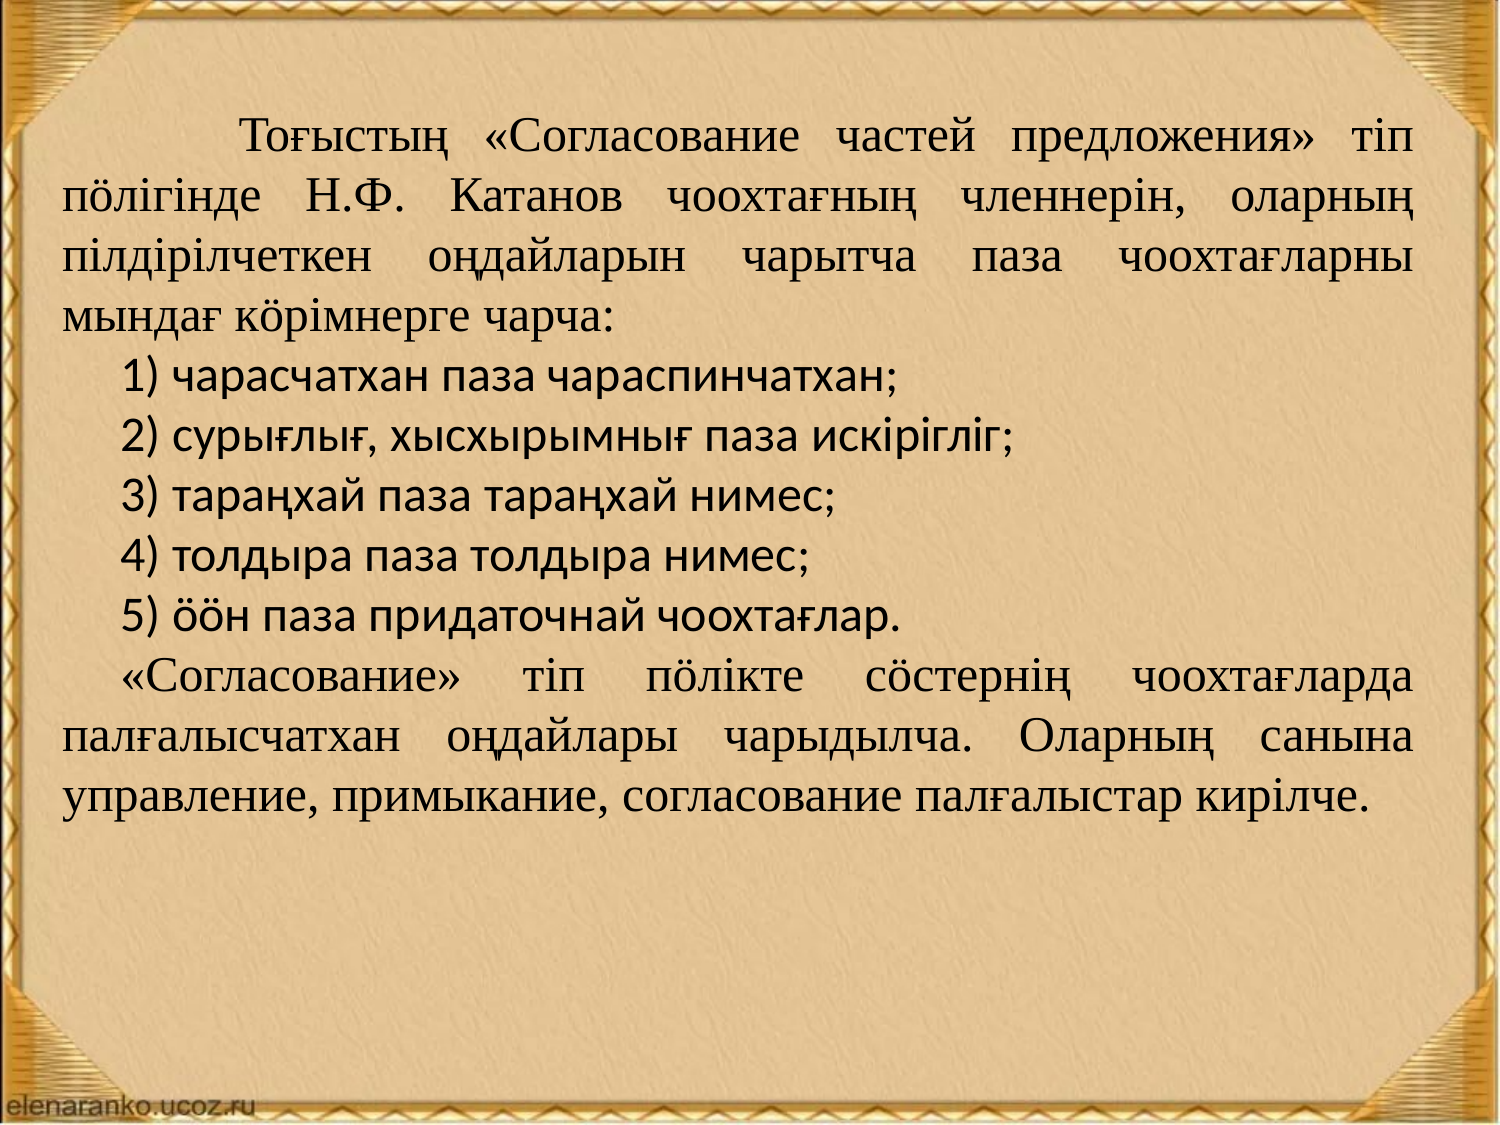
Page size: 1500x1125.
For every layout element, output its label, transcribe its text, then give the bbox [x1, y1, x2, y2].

text_box Тоғыстың «Согласование частей предложения» тіп пӧлігінде Н.Ф. Катанов чоохтағның членнерін, оларның пілдірілчеткен оңдайларын чарытча паза чоохтағларны мындағ кӧрімнерге чарча: 1) чарасчатхан паза чараспинчатхан; 2) сурығлығ, хысхырымнығ паза искірігліг; 3) тараңхай паза тараңхай нимес; 4) толдыра паза толдыра нимес; 5) ӧӧн паза придаточнай чоохтағлар. «Согласование» тіп пӧлікте сӧстернің чоохтағларда палғалысчатхан оңдайлары чарыдылча. Оларның санына управление, примыкание, согласование палғалыстар кирілче. [47, 94, 1430, 977]
picture [0, 0, 1500, 1125]
